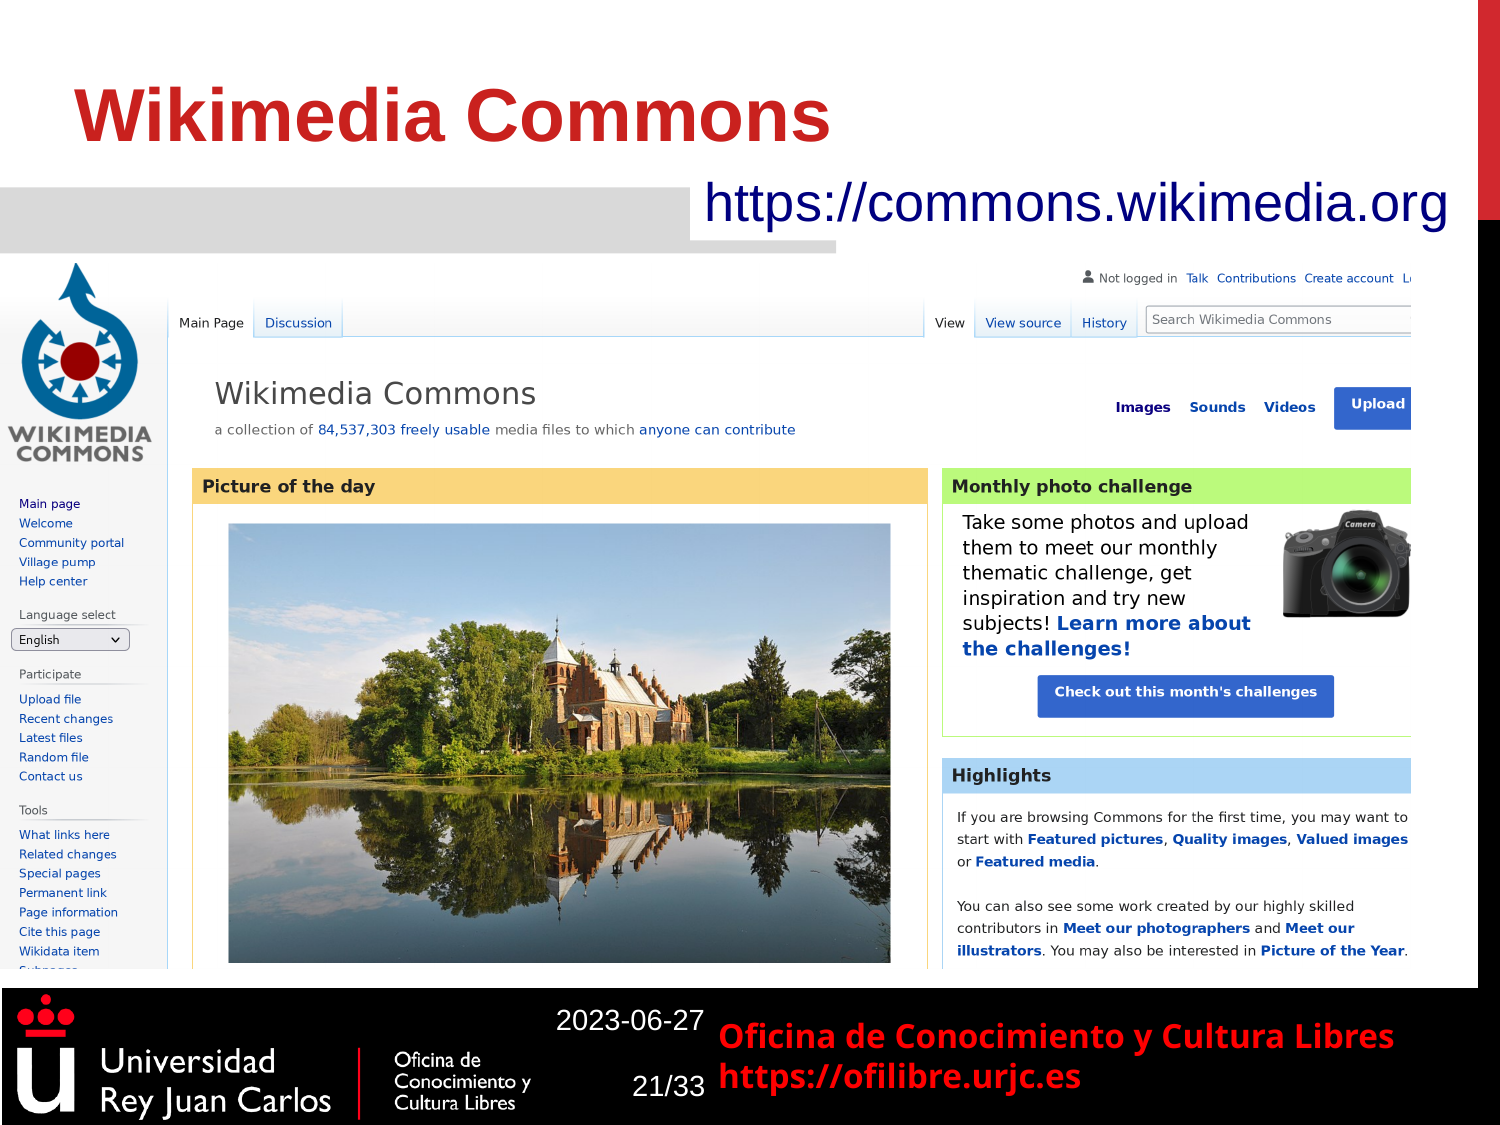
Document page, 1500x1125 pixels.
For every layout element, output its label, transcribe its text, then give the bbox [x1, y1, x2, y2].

picture [0, 263, 1411, 970]
picture [17, 994, 531, 1120]
text_box https://commons.wikimedia.org [690, 164, 1466, 241]
title [75, 7, 1425, 164]
text_box Wikimedia Commons [60, 66, 991, 249]
